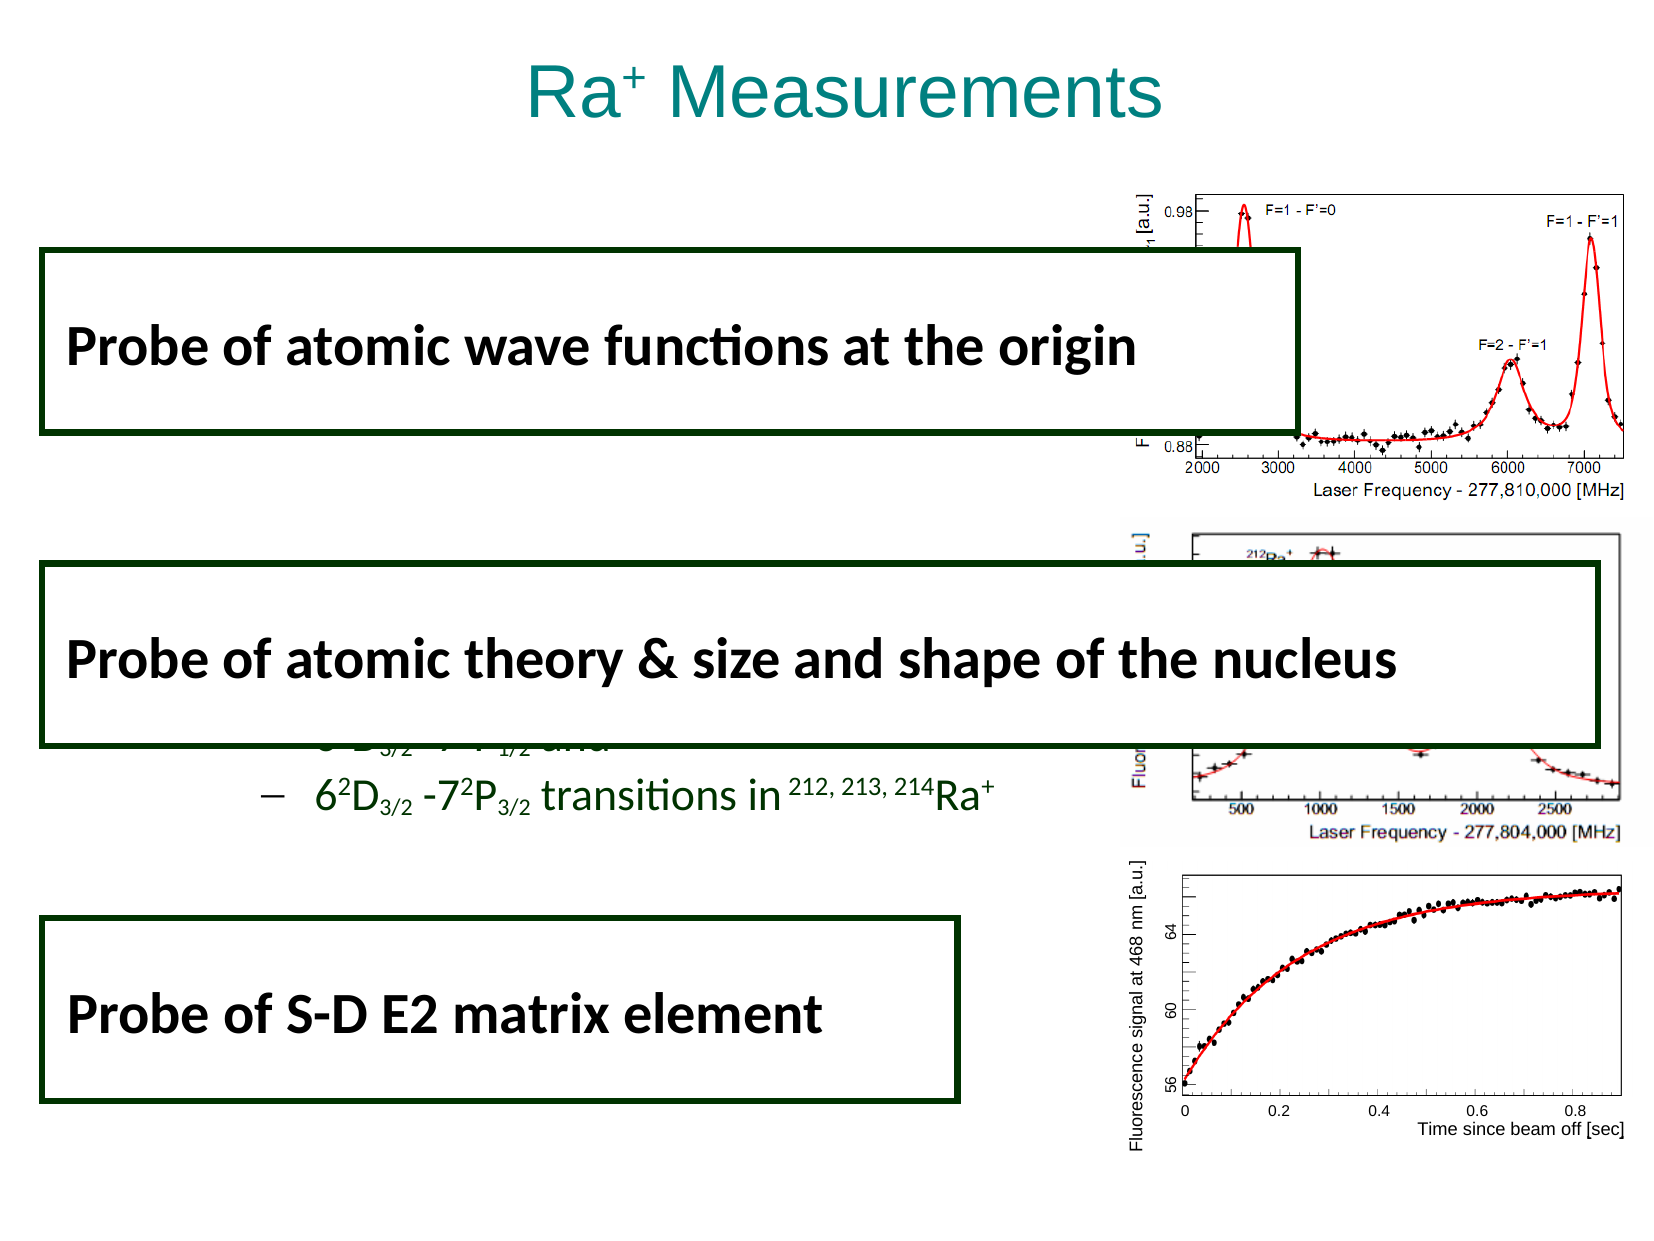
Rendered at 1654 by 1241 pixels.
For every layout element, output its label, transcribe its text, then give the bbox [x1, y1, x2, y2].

title Ra+ Measurements [100, 47, 1589, 136]
text_box [42, 563, 1599, 747]
list 62D3/2 hyperfine structure in 213Ra+ Isotope shift of 62D3/2 -72P1/2 and 62D3/2 -72P3/2 transitions in 212, 213, 214Ra+ Lifetime (lower bound) of the 62D5/2 state [82, 433, 1571, 563]
text_box Probe of S-D E2 matrix element [52, 960, 1654, 1054]
list 62D3/2 hyperfine structure in 213Ra+ Isotope shift of 62D3/2 -72P1/2 and 62D3/2 -72P3/2 transitions in 212, 213, 214Ra+ Lifetime (lower bound) of the 62D5/2 state [82, 747, 1120, 960]
text_box [42, 249, 1298, 433]
text_box [42, 918, 958, 1102]
text_box Probe of atomic wave functions at the origin [51, 291, 1647, 385]
list 62D3/2 hyperfine structure in 213Ra+ Isotope shift of 62D3/2 -72P1/2 and 62D3/2 -72P3/2 transitions in 212, 213, 214Ra+ Lifetime (lower bound) of the 62D5/2 state [82, 1054, 1571, 1182]
text_box Probe of atomic theory & size and shape of the nucleus [51, 605, 1643, 699]
picture [1120, 180, 1654, 507]
picture [1120, 1054, 1654, 1164]
picture [1120, 517, 1654, 960]
